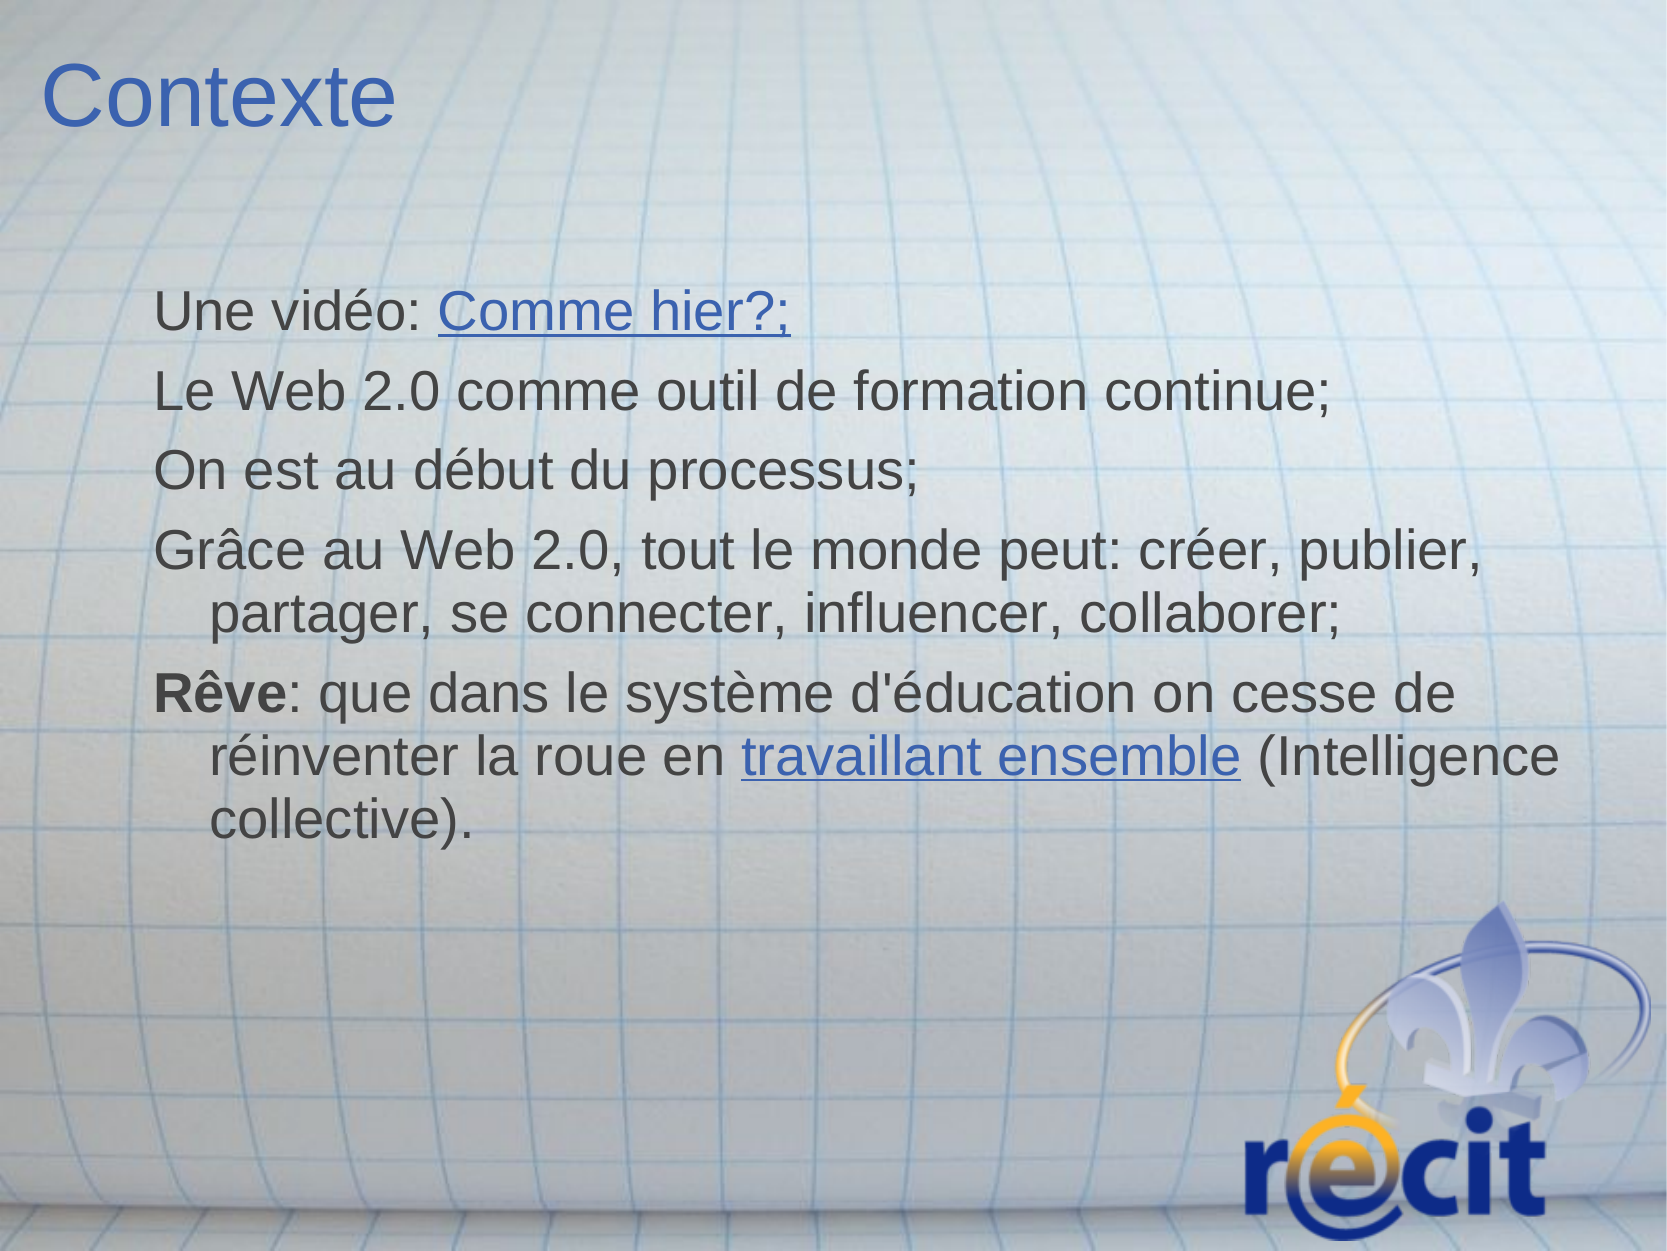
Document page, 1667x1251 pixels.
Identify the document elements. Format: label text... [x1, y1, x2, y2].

picture [0, 0, 1667, 1251]
list Une vidéo: Comme hier?; Le Web 2.0 comme outil de formation continue; On est au début du processus; Grâce au Web 2.0, tout le monde peut: créer, publier, partager, se connecter, influencer, collaborer; Rêve: que dans le système d'éducation on cesse de réinventer la roue en travaillant ensemble (Intelligence collective). [153, 279, 1586, 951]
title Contexte [40, 50, 1627, 201]
